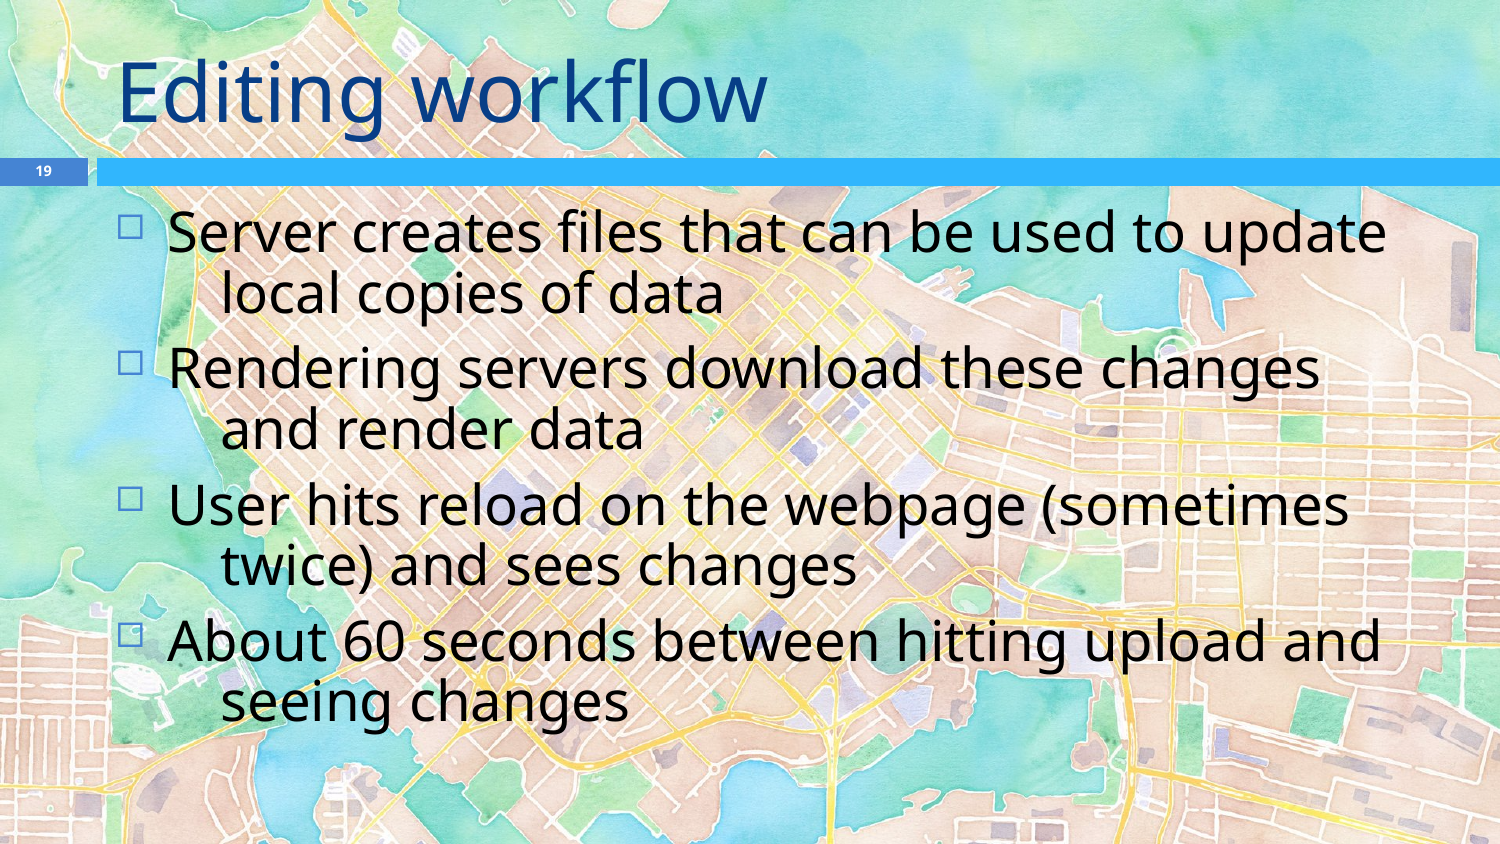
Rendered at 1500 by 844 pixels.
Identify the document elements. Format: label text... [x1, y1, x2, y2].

list Server creates files that can be used to update local copies of data Rendering servers download these changes and render data User hits reload on the webpage (sometimes twice) and sees changes About 60 seconds between hitting upload and seeing changes [100, 196, 1438, 751]
title Editing workflow [100, 28, 1438, 151]
text_box ‹#› [0, 156, 88, 187]
